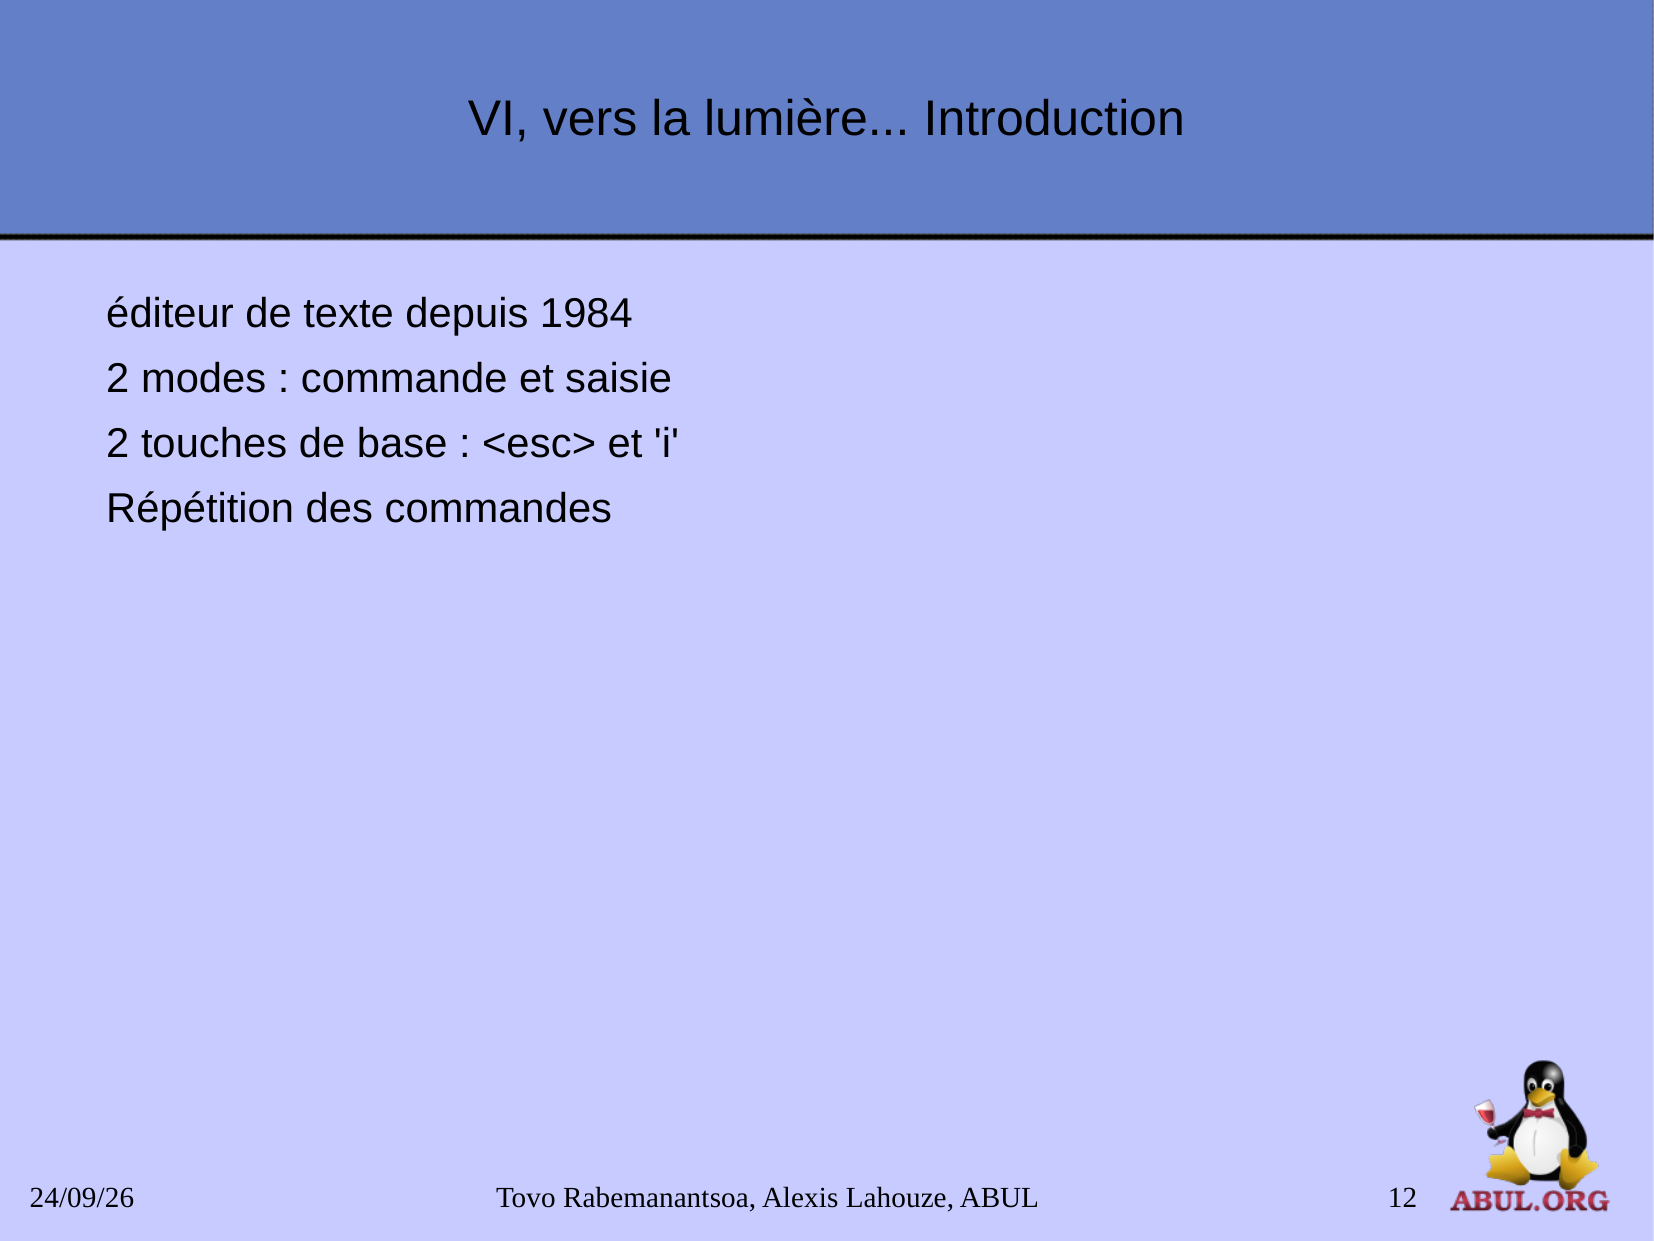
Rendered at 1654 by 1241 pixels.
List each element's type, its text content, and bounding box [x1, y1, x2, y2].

list éditeur de texte depuis 1984 2 modes : commande et saisie 2 touches de base : <esc> et 'i' Répétition des commandes [88, 290, 1565, 1019]
picture [0, 0, 1654, 1241]
title VI, vers la lumière... Introduction [29, 36, 1625, 200]
